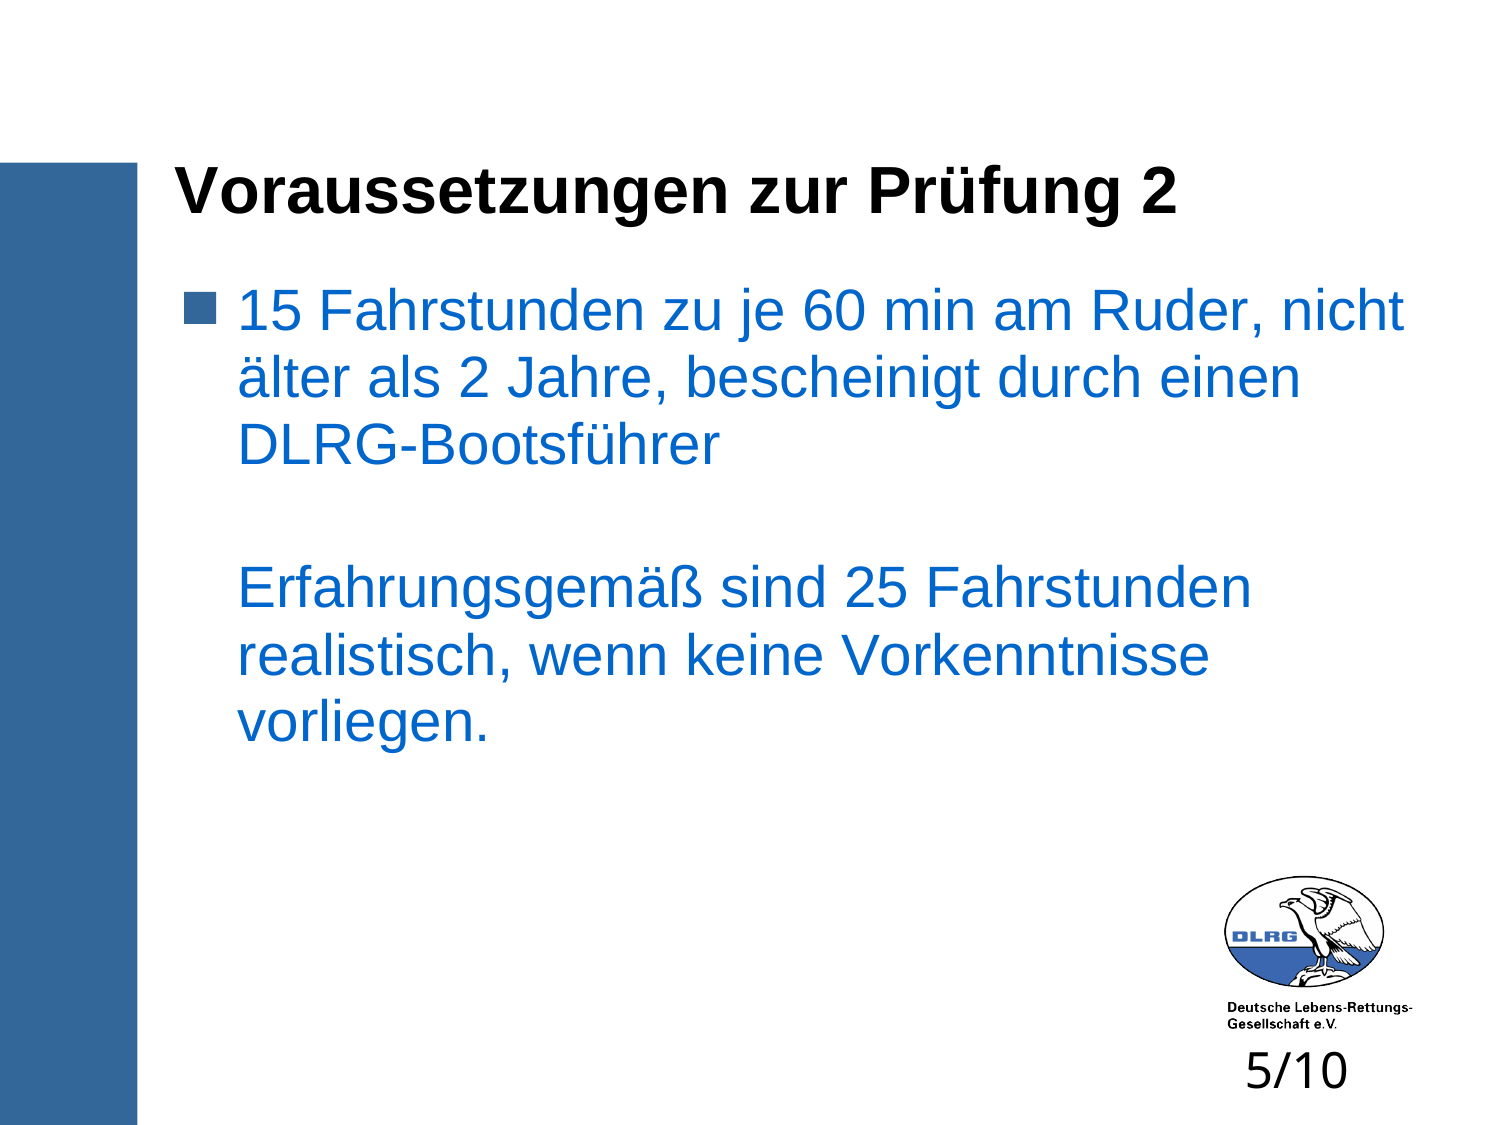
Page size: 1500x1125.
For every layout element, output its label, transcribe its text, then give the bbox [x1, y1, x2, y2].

list 15 Fahrstunden zu je 60 min am Ruder, nicht älter als 2 Jahre, bescheinigt durch einen DLRG-Bootsführer Erfahrungsgemäß sind 25 Fahrstunden realistisch, wenn keine Vorkenntnisse vorliegen. [184, 276, 1423, 1114]
title Voraussetzungen zur Prüfung 2 [175, 98, 1448, 284]
text_box [680, 588, 710, 659]
text_box <Nummer>/10 [1229, 1043, 1500, 1114]
